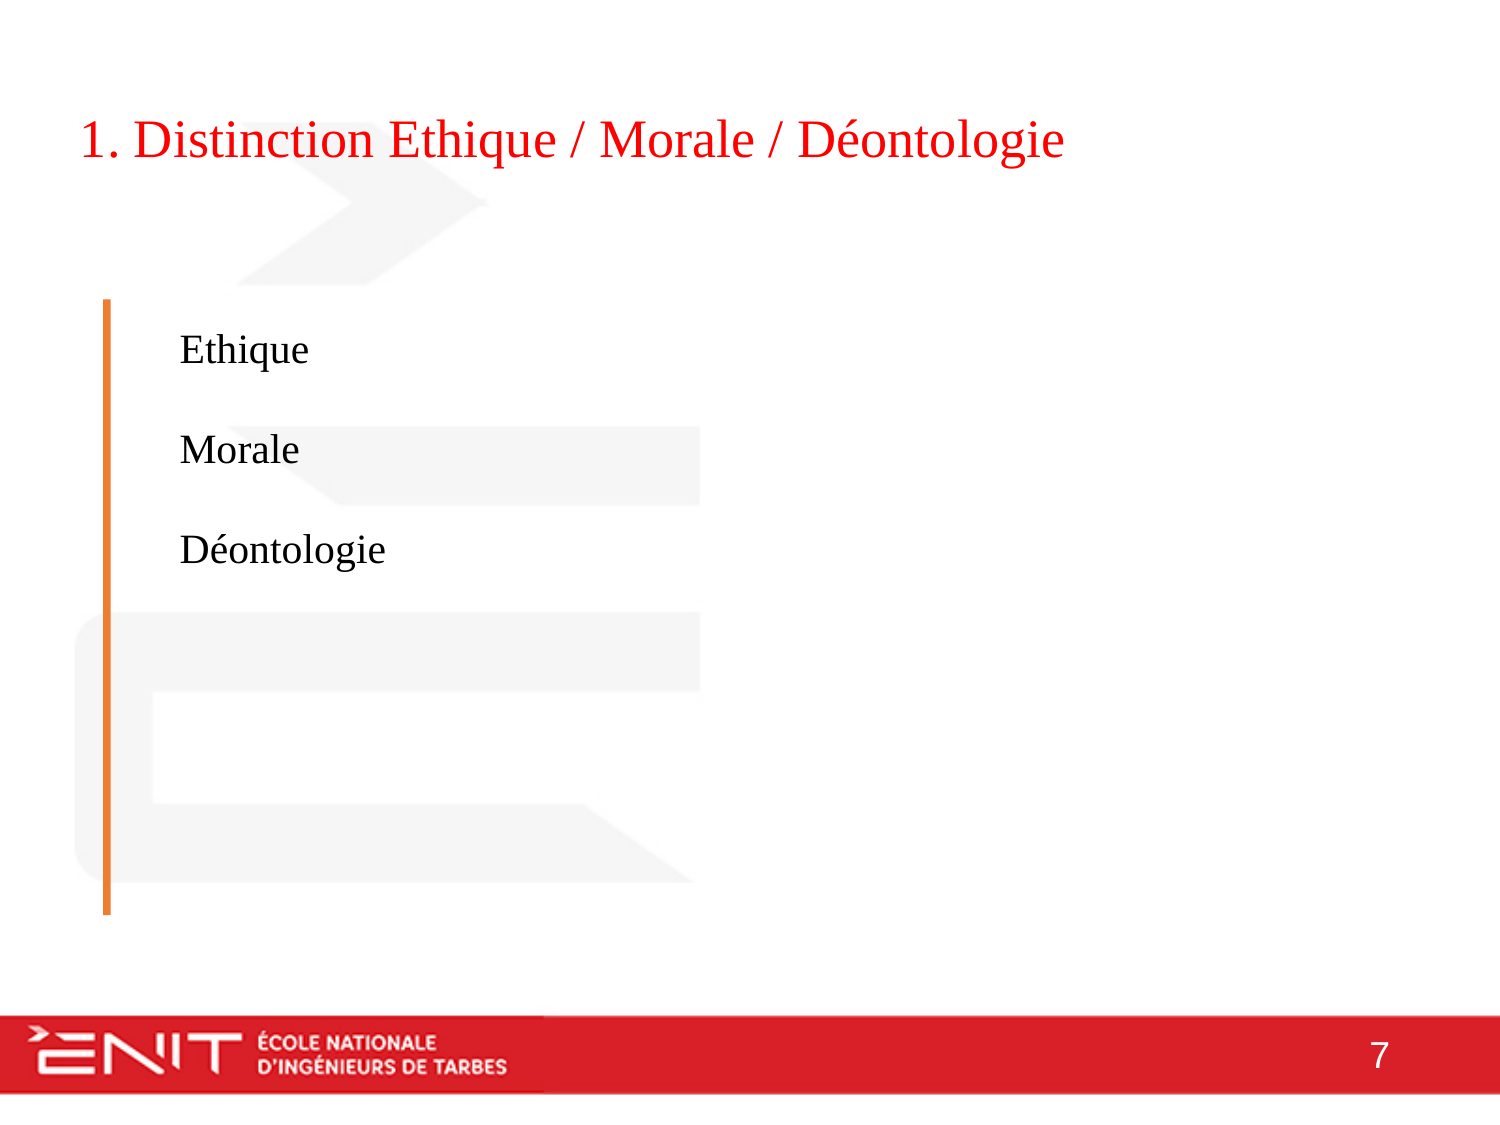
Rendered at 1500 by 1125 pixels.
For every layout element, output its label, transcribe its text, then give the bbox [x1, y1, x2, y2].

title 1. Distinction Ethique / Morale / Déontologie [64, 31, 1359, 249]
text_box <numéro> [1354, 1027, 1500, 1098]
picture [0, 0, 1500, 1125]
text_box Ethique Morale Déontologie [164, 314, 1327, 680]
